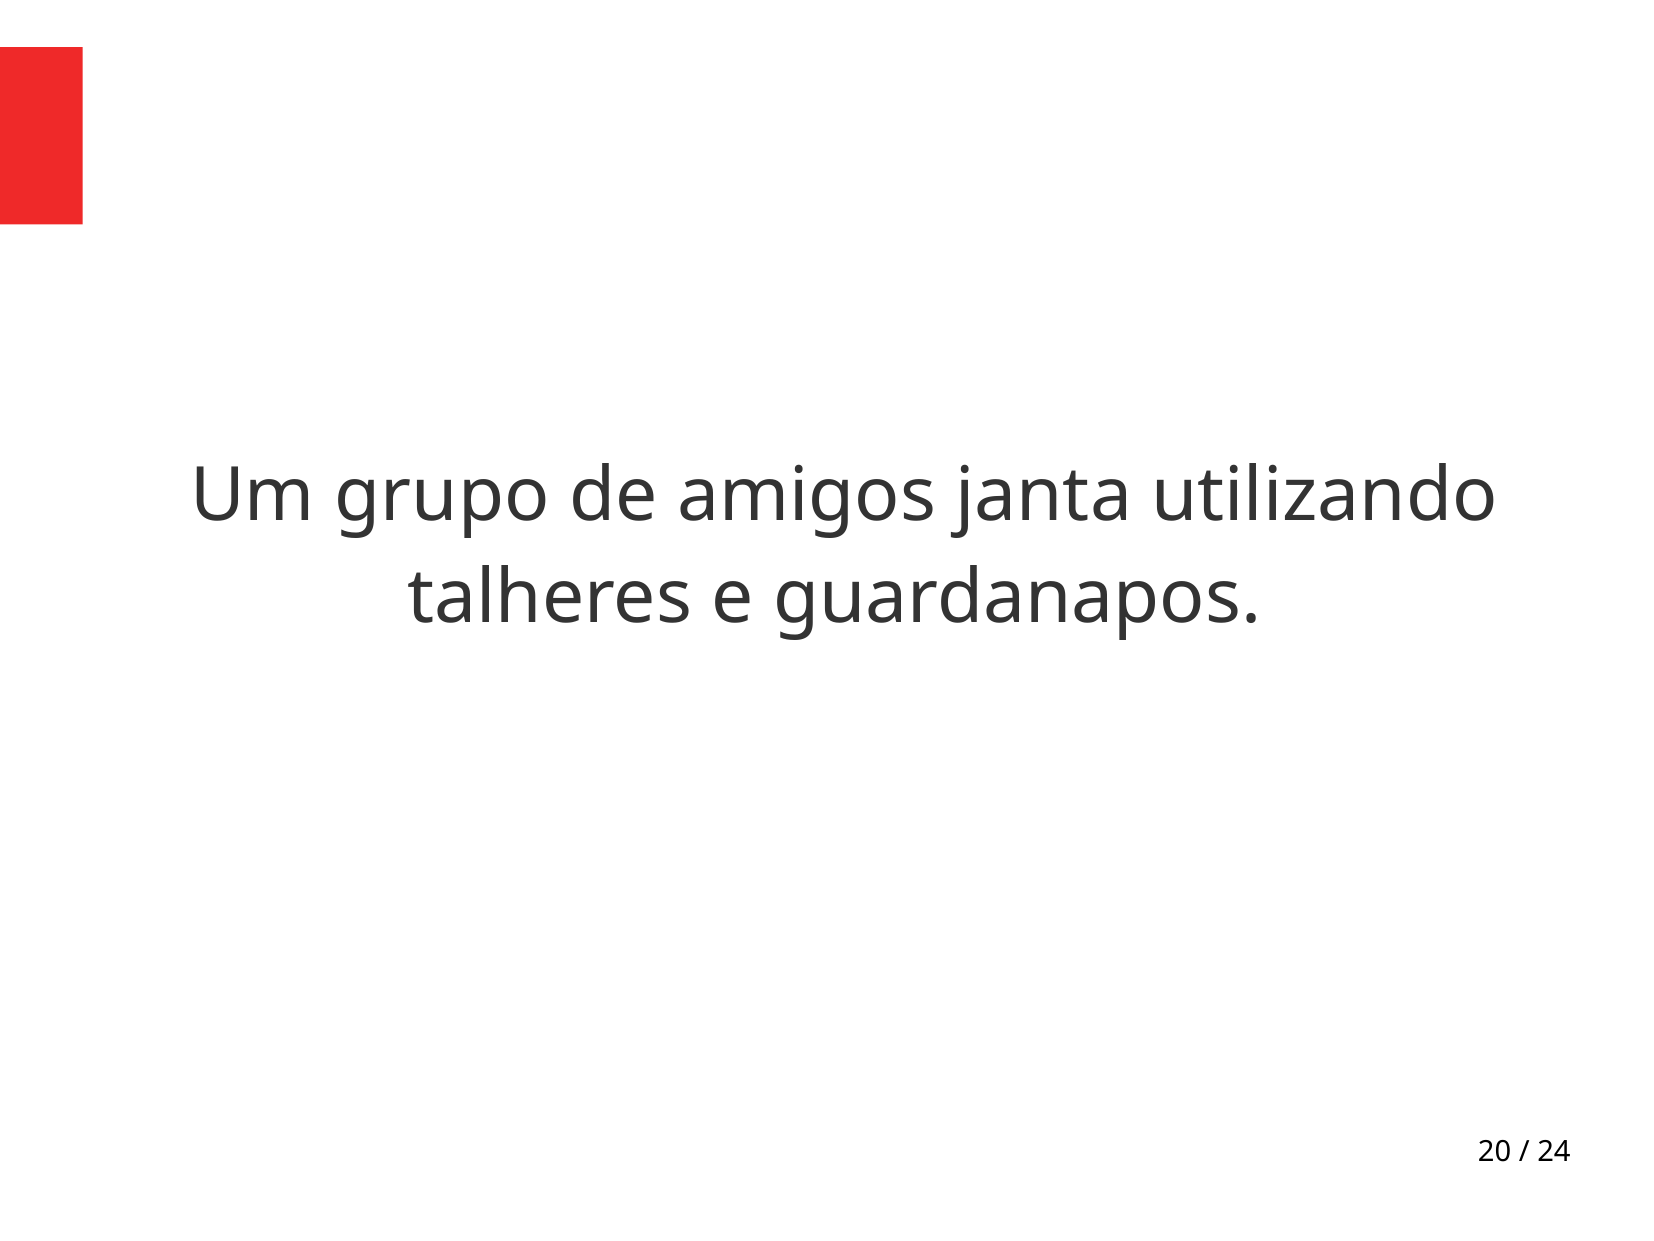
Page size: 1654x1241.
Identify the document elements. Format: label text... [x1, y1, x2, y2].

title Um grupo de amigos janta utilizando talheres e guardanapos. [118, 435, 1571, 650]
